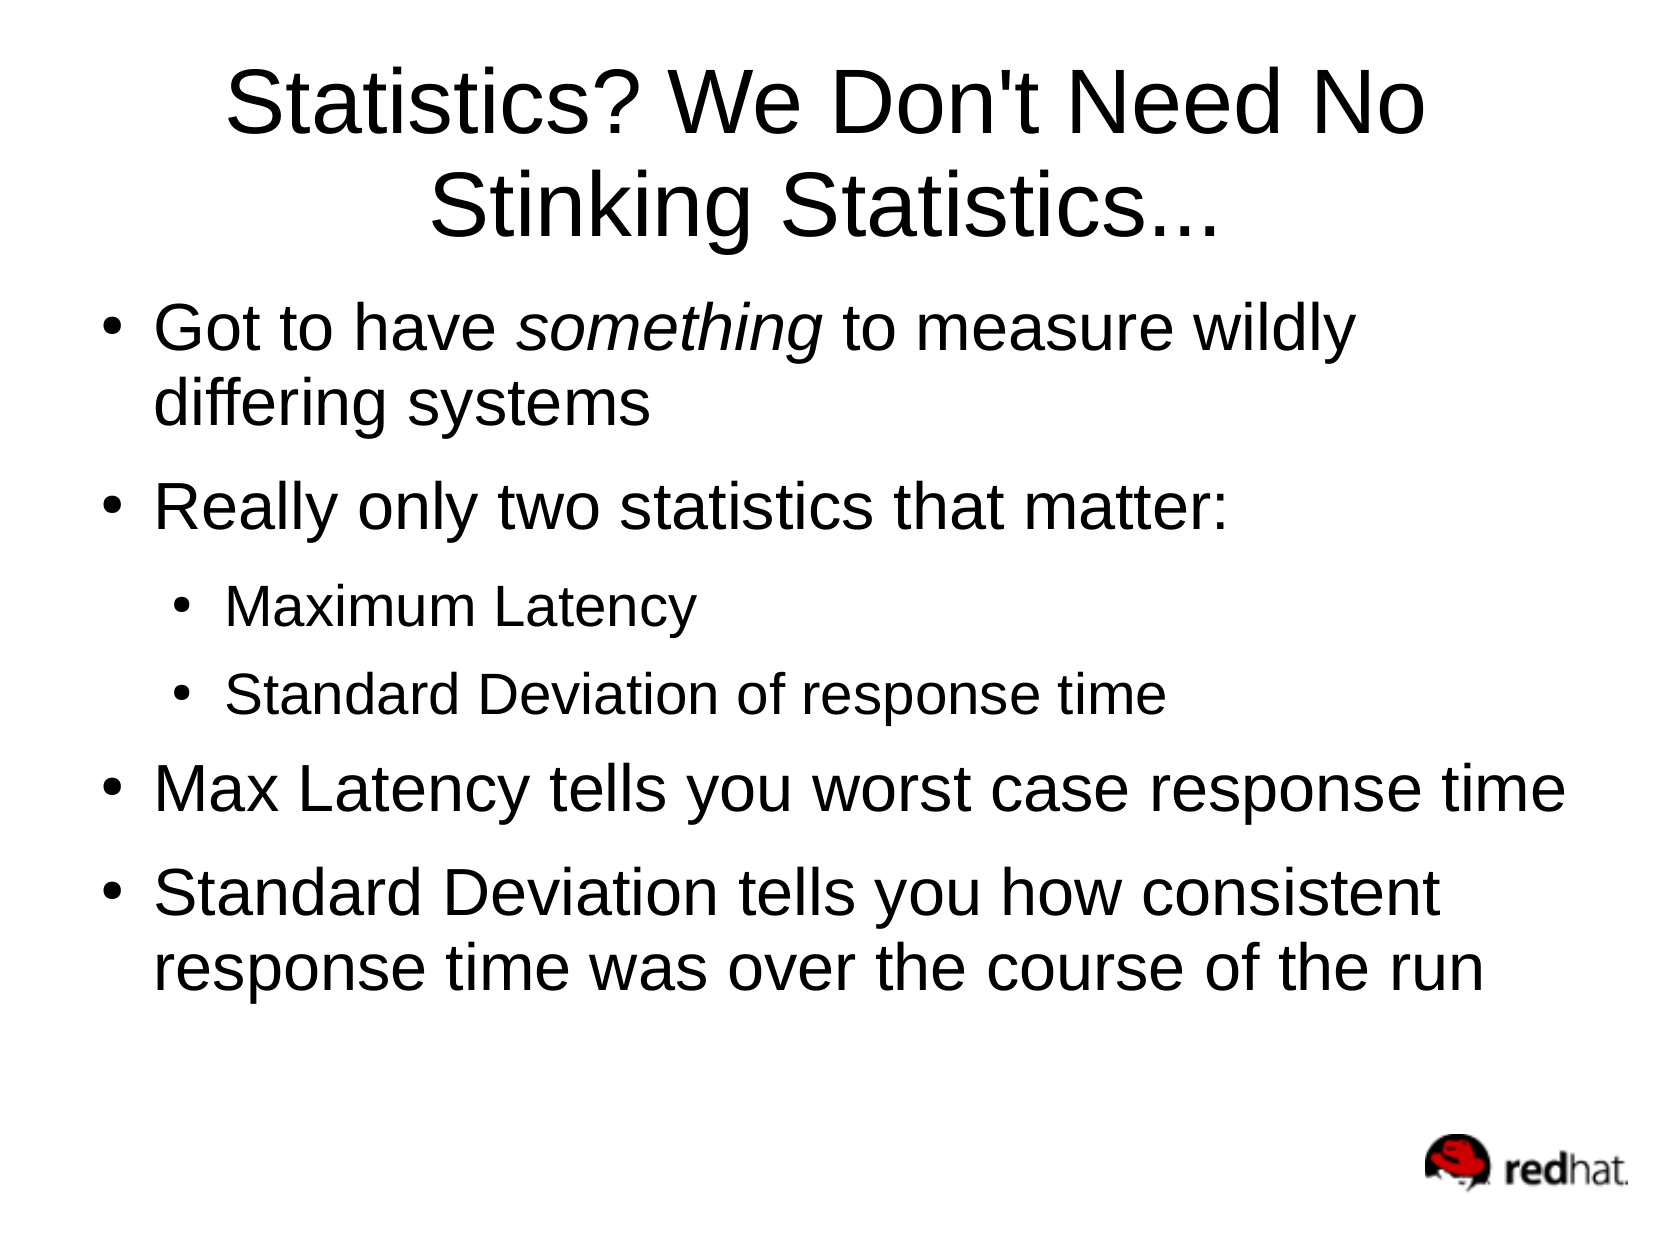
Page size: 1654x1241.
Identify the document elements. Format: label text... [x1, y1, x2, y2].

picture [1425, 1134, 1628, 1201]
list Got to have something to measure wildly differing systems Really only two statistics that matter: Maximum Latency Standard Deviation of response time Max Latency tells you worst case response time Standard Deviation tells you how consistent response time was over the course of the run [82, 290, 1571, 1094]
title Statistics? We Don't Need No Stinking Statistics... [82, 50, 1571, 256]
